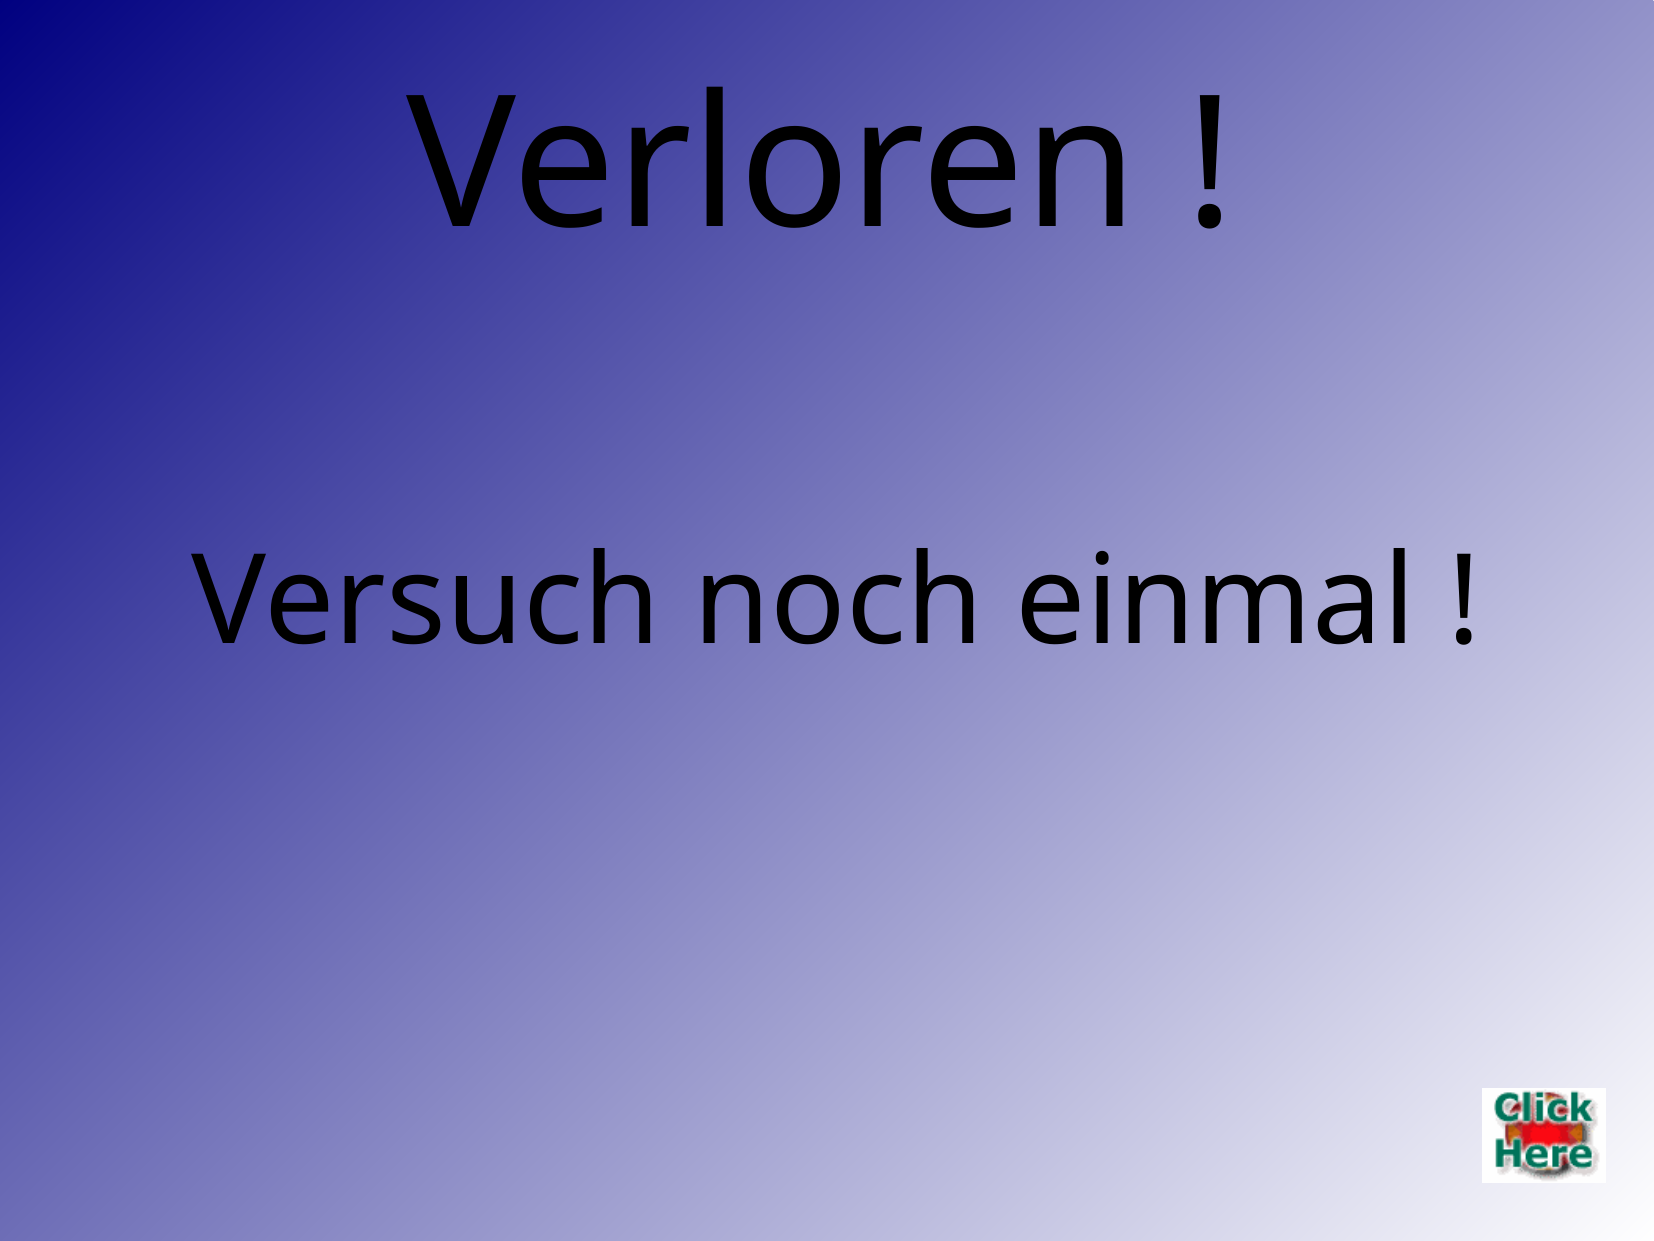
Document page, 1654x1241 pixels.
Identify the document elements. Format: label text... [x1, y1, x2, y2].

text_box Verloren ! [76, 42, 1565, 263]
text_box Versuch noch einmal ! [177, 501, 1565, 743]
picture [1482, 1088, 1606, 1183]
